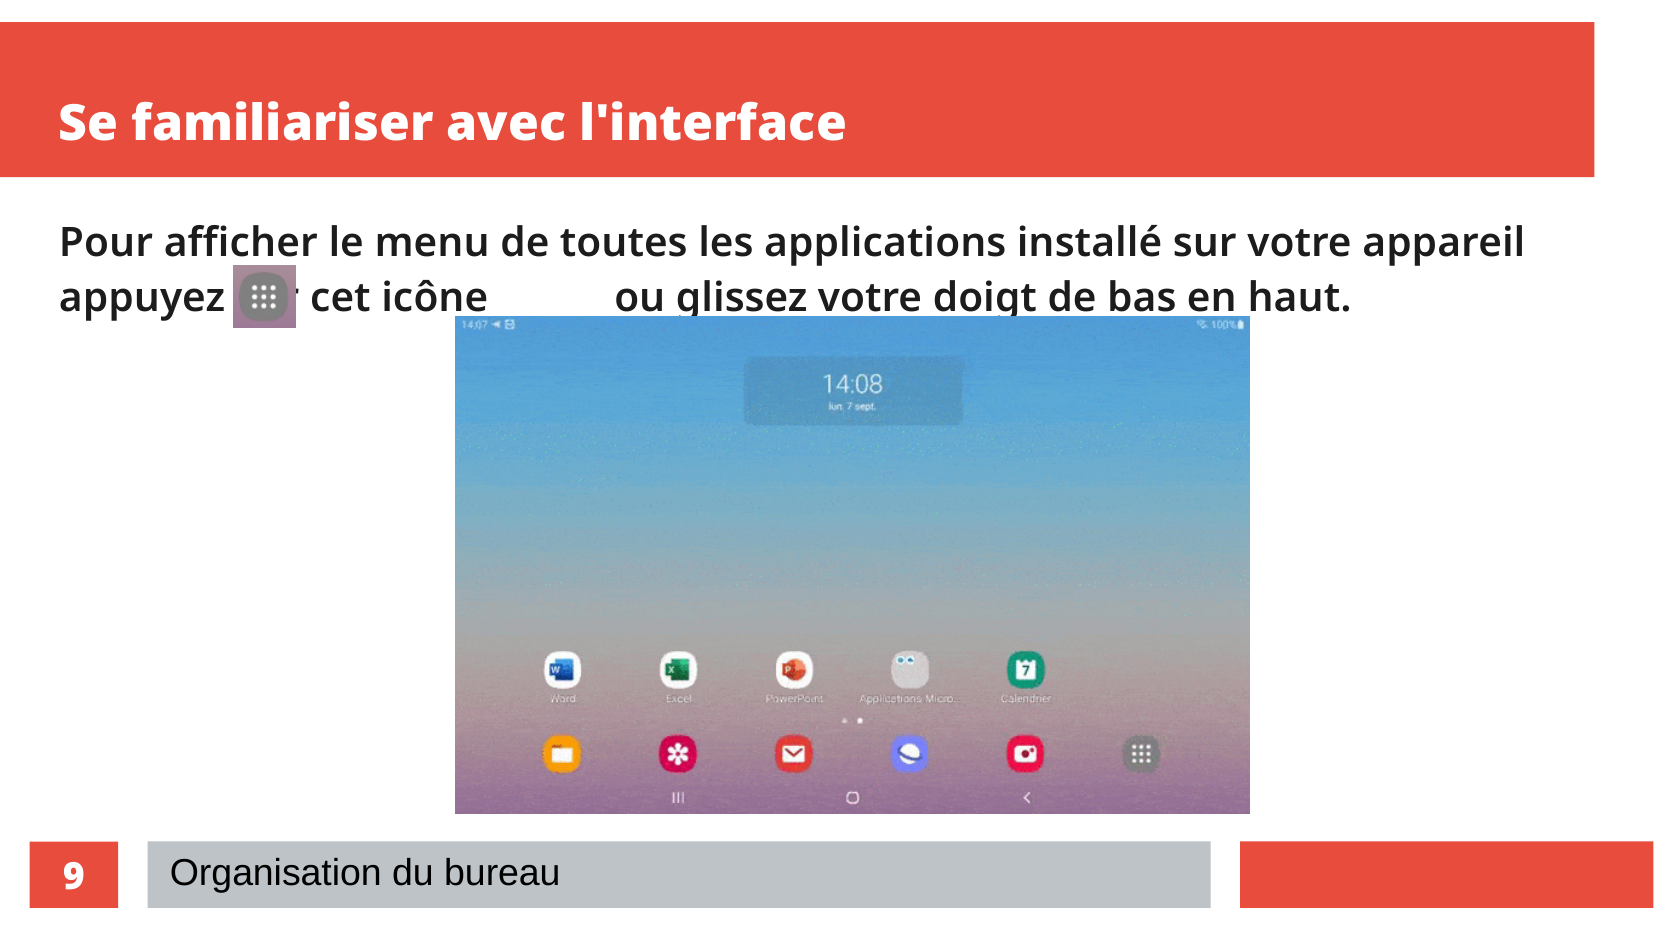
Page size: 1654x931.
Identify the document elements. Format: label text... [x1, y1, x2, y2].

picture [233, 265, 296, 328]
text_box Organisation du bureau [155, 844, 1155, 907]
title Se familiariser avec l'interface [59, 44, 1595, 156]
list Pour afficher le menu de toutes les applications installé sur votre appareil appuyez sur cet icône ou glissez votre doigt de bas en haut. [59, 212, 1565, 819]
picture [455, 316, 1250, 814]
